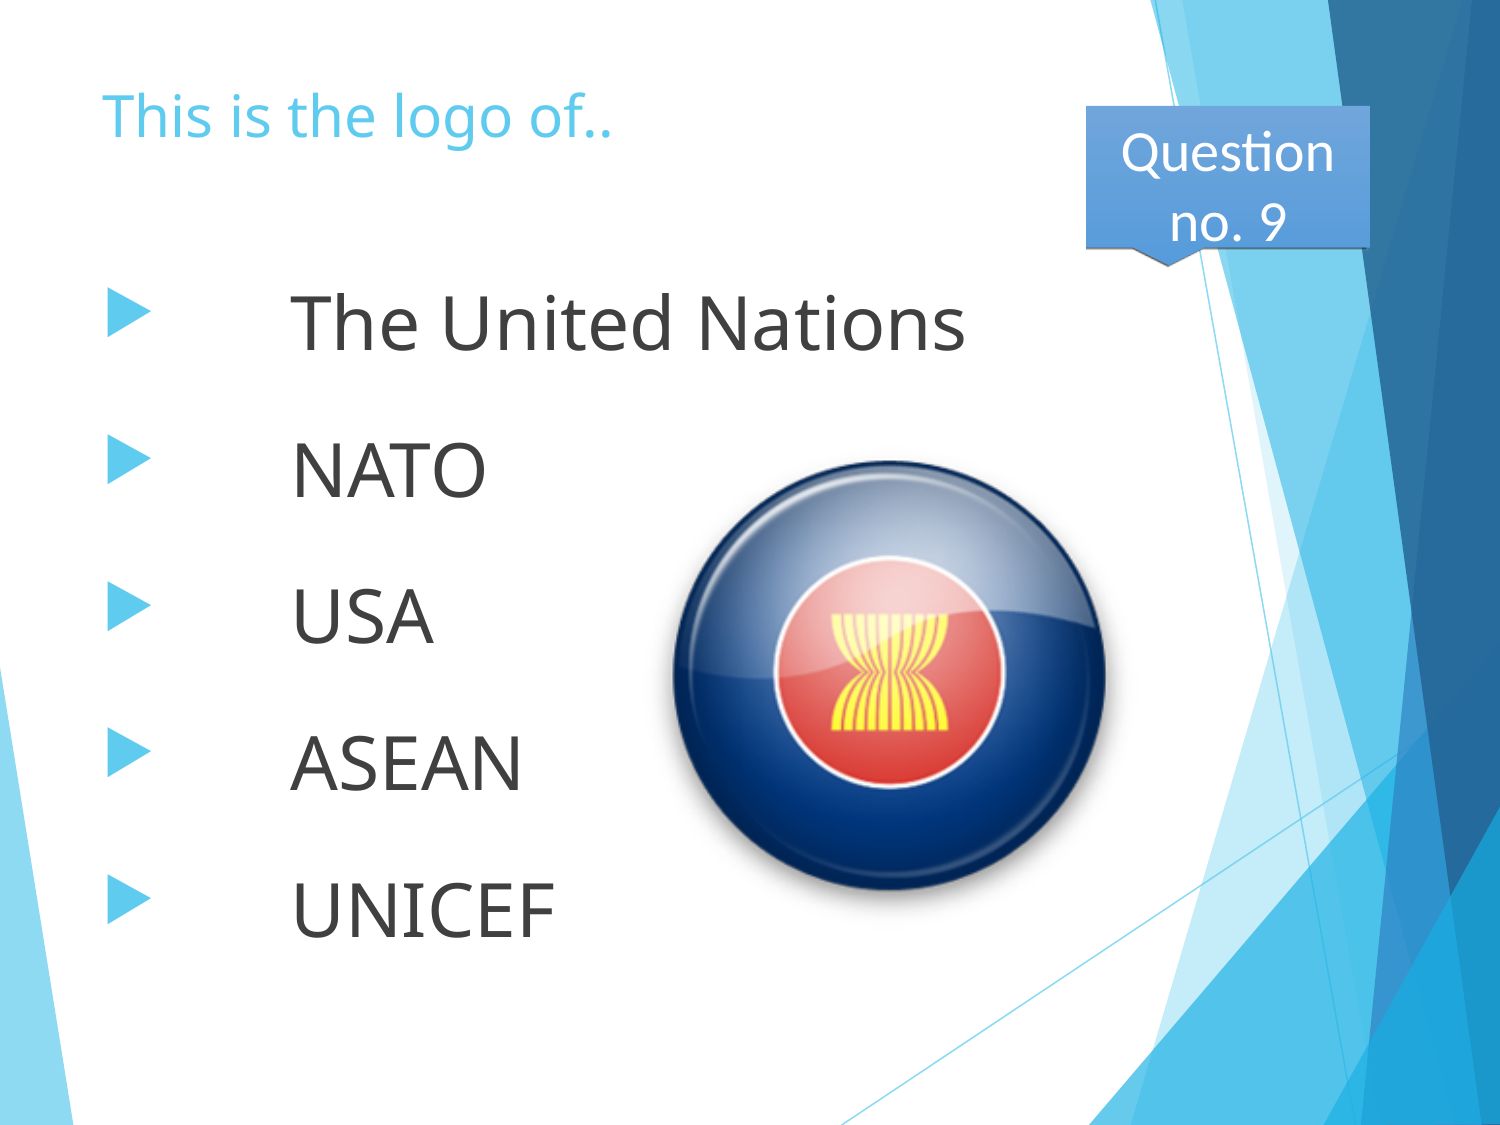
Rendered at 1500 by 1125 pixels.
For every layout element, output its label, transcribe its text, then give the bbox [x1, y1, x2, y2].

picture [642, 436, 1139, 932]
text_box Question no. 9 [1086, 105, 1370, 266]
list The United Nations NATO USA ASEAN UNICEF [87, 231, 1438, 975]
title This is the logo of.. [87, 72, 1438, 231]
